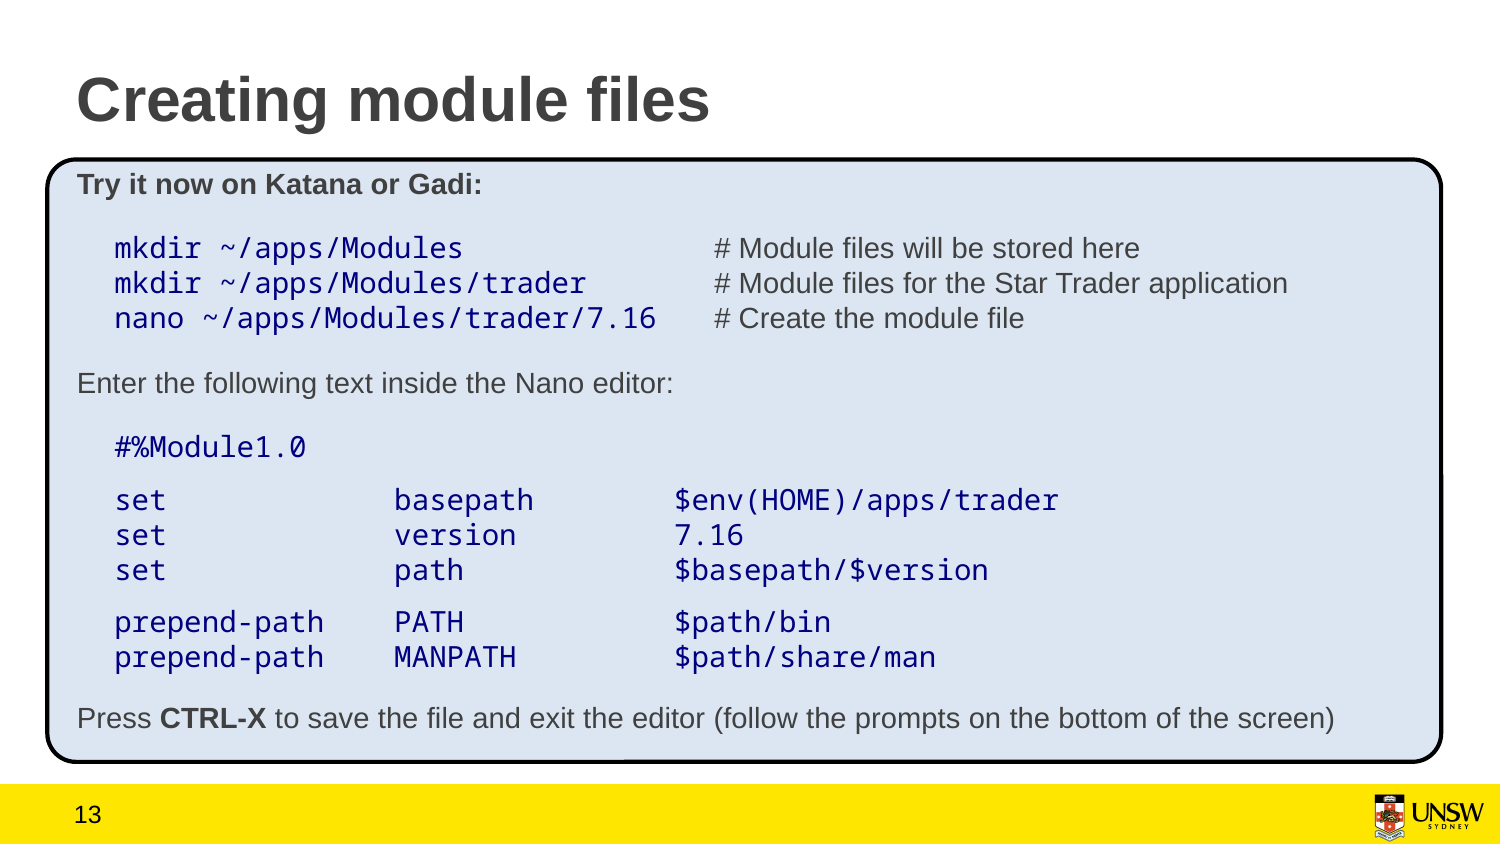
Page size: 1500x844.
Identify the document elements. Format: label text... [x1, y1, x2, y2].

picture [0, 784, 1500, 844]
text_box [47, 159, 1442, 762]
text_box <number> [59, 791, 219, 839]
title Creating module files [76, 59, 1427, 136]
list Try it now on Katana or Gadi: mkdir ~/apps/Modules # Module files will be stored here mkdir ~/apps/Modules/trader # Module files for the Star Trader application nano ~/apps/Modules/trader/7.16 # Create the module file Enter the following text inside the Nano editor: #%Module1.0 set basepath $env(HOME)/apps/trader set version 7.16 set path $basepath/$version prepend-path PATH $path/bin prepend-path MANPATH $path/share/man Press CTRL-X to save the file and exit the editor (follow the prompts on the bottom of the screen) [76, 165, 1424, 756]
